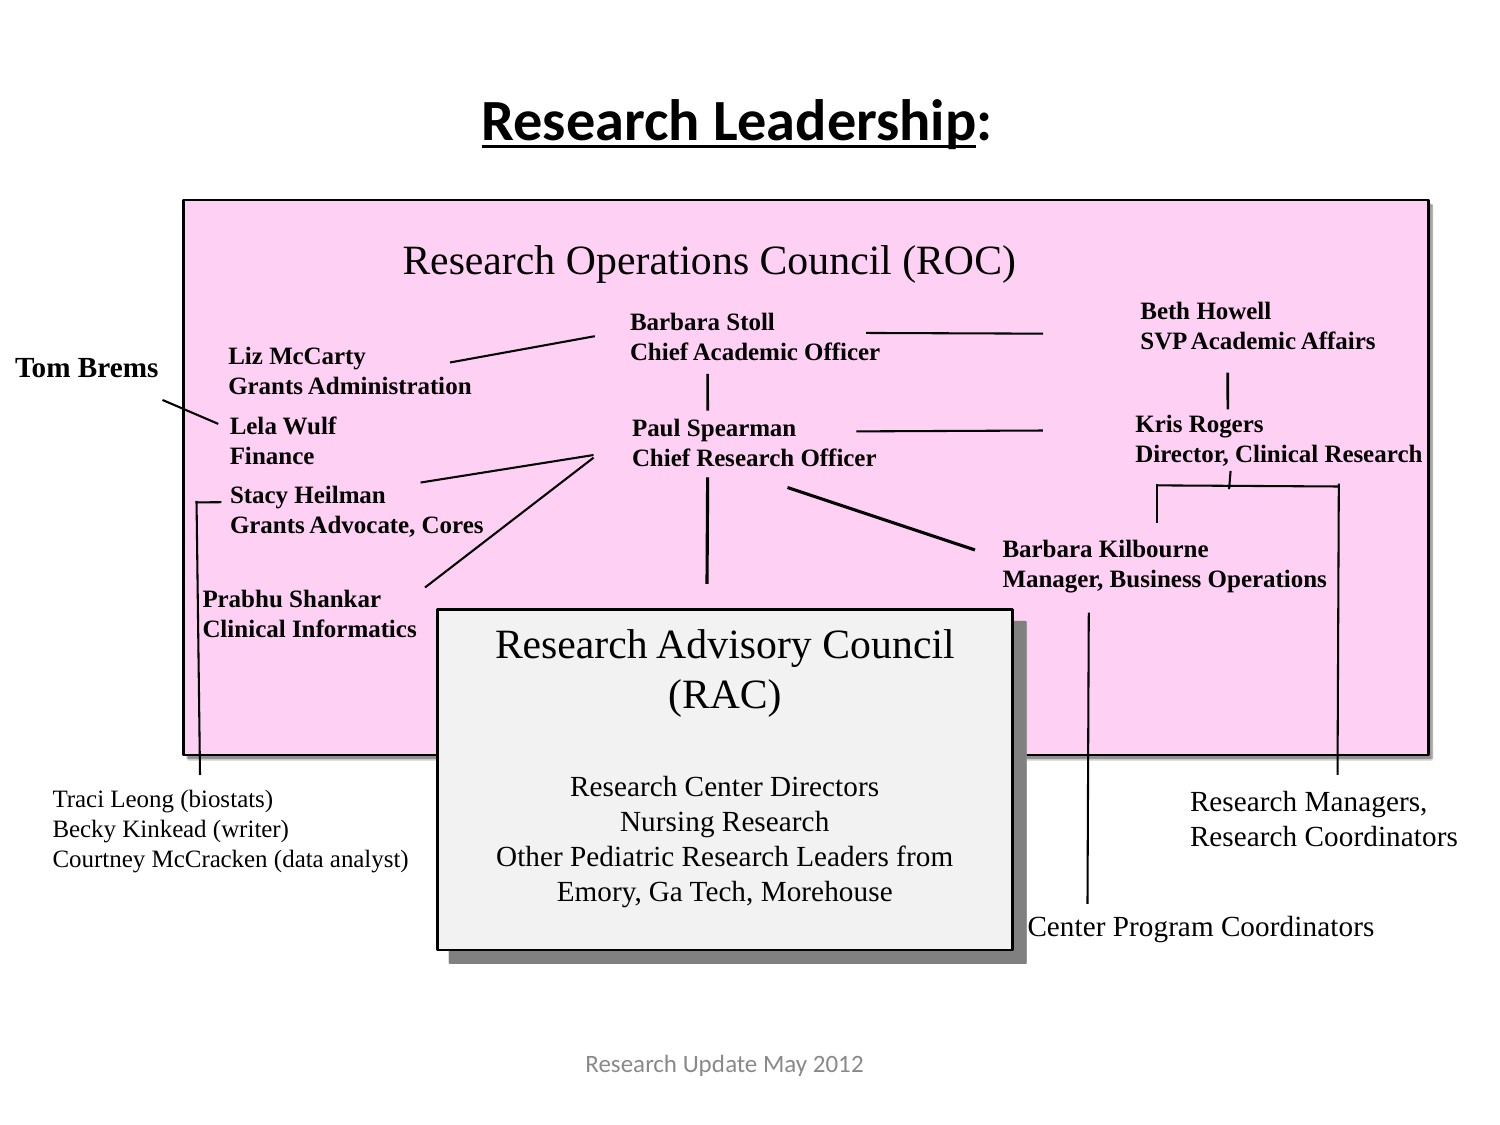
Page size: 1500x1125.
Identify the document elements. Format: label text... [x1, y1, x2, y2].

text_box Research Leadership: [37, 75, 1450, 188]
text_box Center Program Coordinators [1012, 900, 1392, 951]
text_box Kris Rogers Director, Clinical Research [1120, 399, 1442, 476]
text_box [198, 504, 474, 577]
text_box Traci Leong (biostats) Becky Kinkead (writer) Courtney McCracken (data analyst) [37, 774, 437, 881]
text_box Research Advisory Council (RAC) Research Center Directors Nursing Research Other Pediatric Research Leaders from Emory, Ga Tech, Morehouse [437, 610, 1013, 950]
text_box Research Update May 2012 [487, 1037, 963, 1088]
text_box Research Operations Council (ROC) [387, 224, 1036, 291]
text_box Liz McCarty Grants Administration [213, 332, 490, 408]
text_box [183, 200, 1428, 755]
text_box [503, 457, 591, 525]
text_box Lela Wulf Finance [214, 408, 353, 478]
text_box Research Managers, Research Coordinators [1175, 774, 1475, 861]
text_box Prabhu Shankar Clinical Informatics [187, 575, 435, 651]
text_box Barbara Kilbourne Manager, Business Operations [987, 525, 1337, 601]
text_box Tom Brems [0, 340, 176, 392]
text_box Barbara Stoll Chief Academic Officer [615, 297, 899, 374]
text_box Stacy Heilman Grants Advocate, Cores [214, 470, 503, 547]
text_box [1231, 476, 1428, 755]
text_box Beth Howell SVP Academic Affairs [1125, 286, 1395, 398]
text_box [183, 411, 214, 755]
text_box Paul Spearman Chief Research Officer [617, 403, 895, 480]
